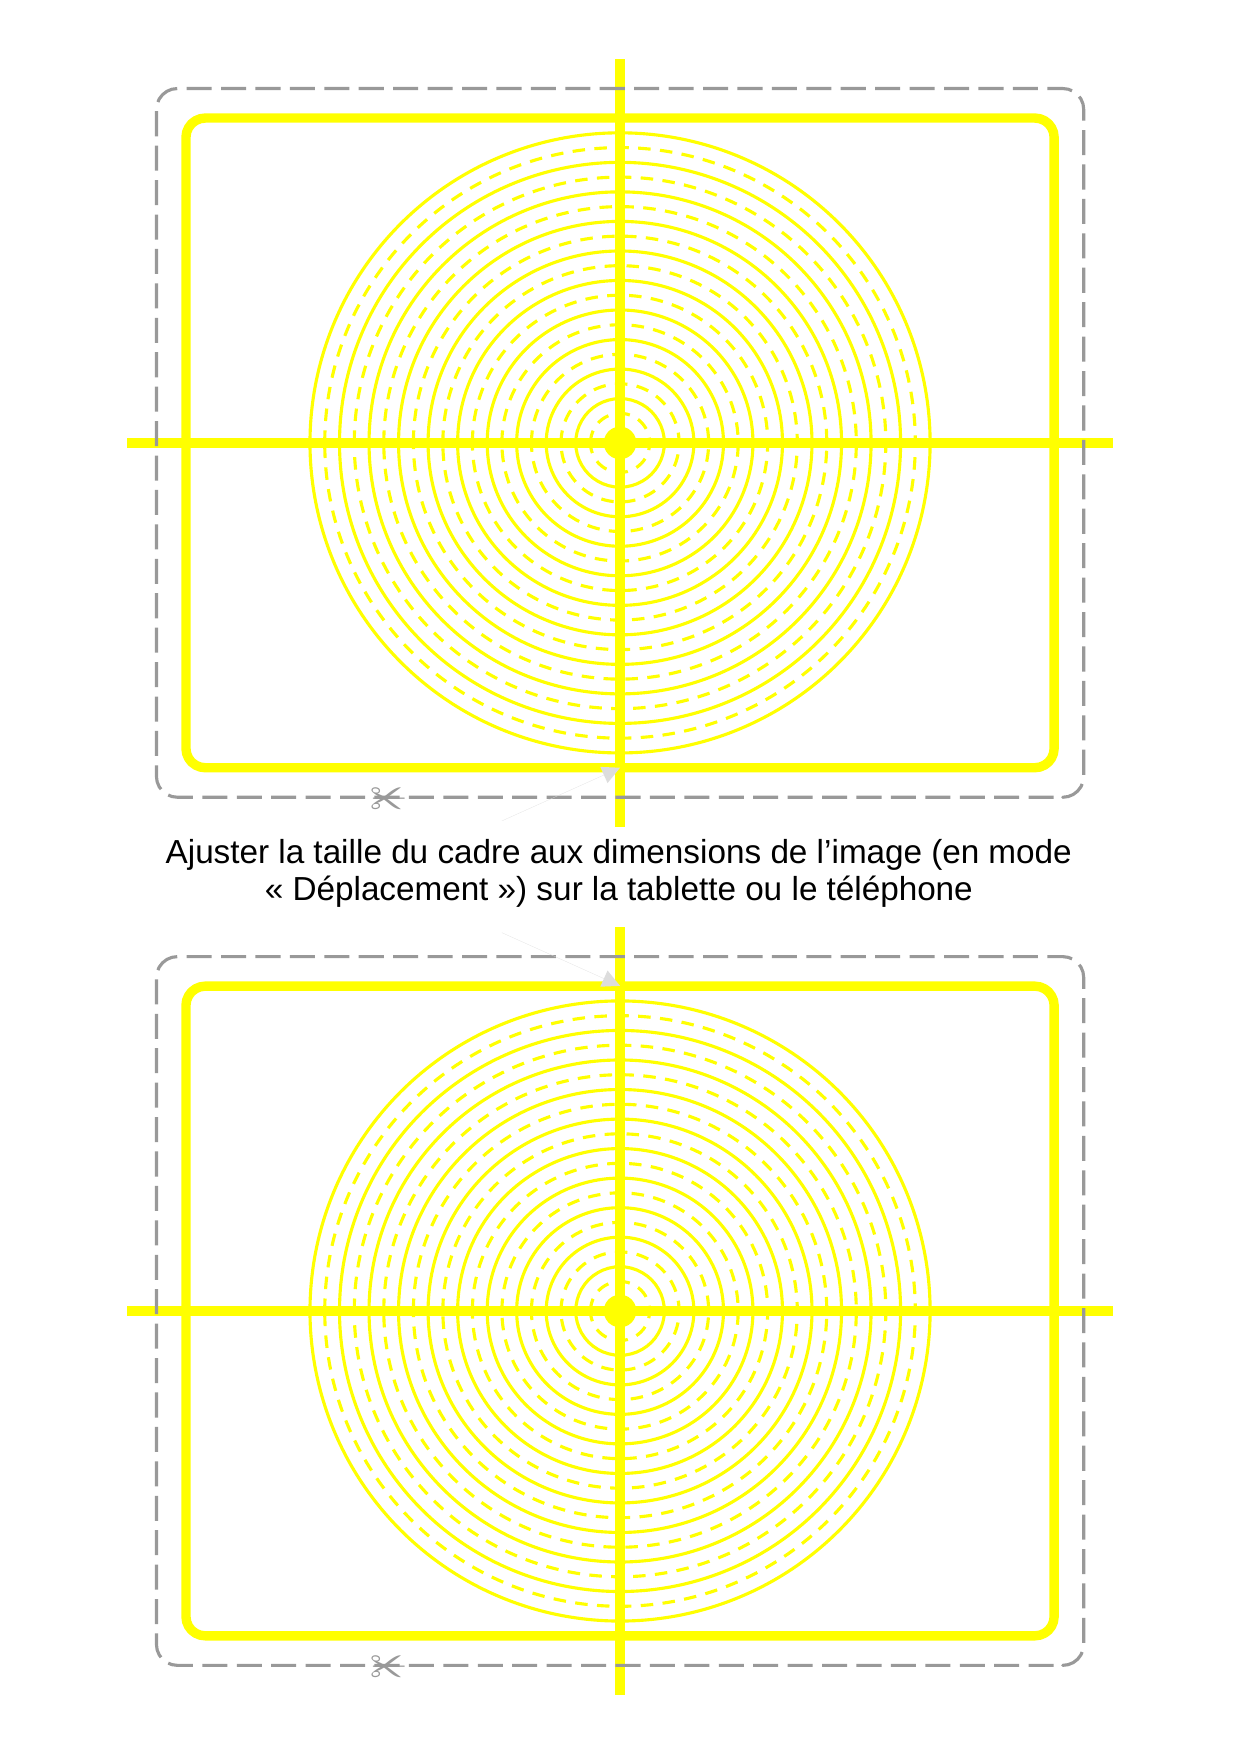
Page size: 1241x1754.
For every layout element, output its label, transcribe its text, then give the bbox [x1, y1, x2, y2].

text_box ✂ [355, 1646, 422, 1695]
text_box Ajuster la taille du cadre aux dimensions de l’image (en mode « Déplacement ») sur la tablette ou le téléphone [150, 820, 1090, 920]
text_box ✂ [355, 777, 422, 820]
text_box [605, 1296, 635, 1326]
text_box [605, 428, 635, 458]
